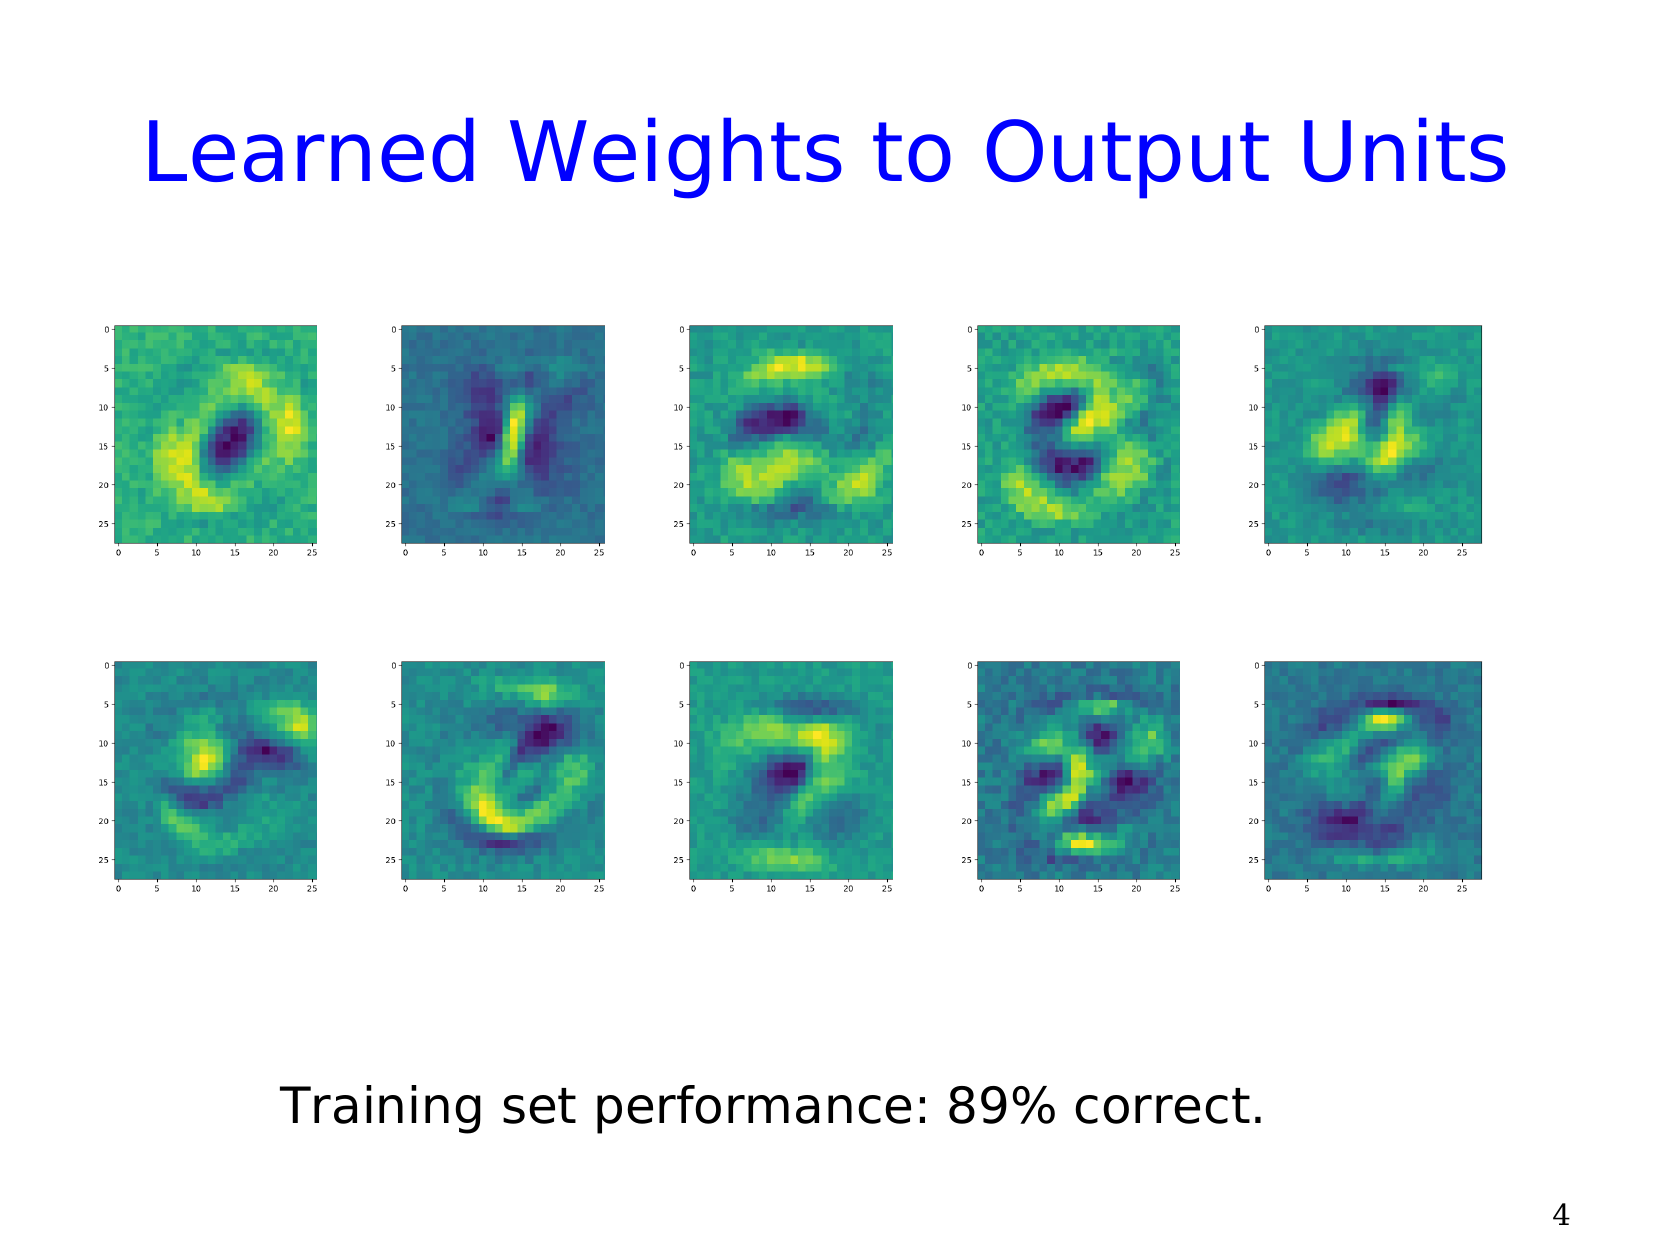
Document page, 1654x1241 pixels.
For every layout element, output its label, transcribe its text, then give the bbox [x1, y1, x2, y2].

title Learned Weights to Output Units [82, 49, 1571, 257]
text_box Training set performance: 89% correct. [265, 1069, 1334, 1202]
picture [30, 291, 1556, 574]
picture [30, 627, 1556, 910]
